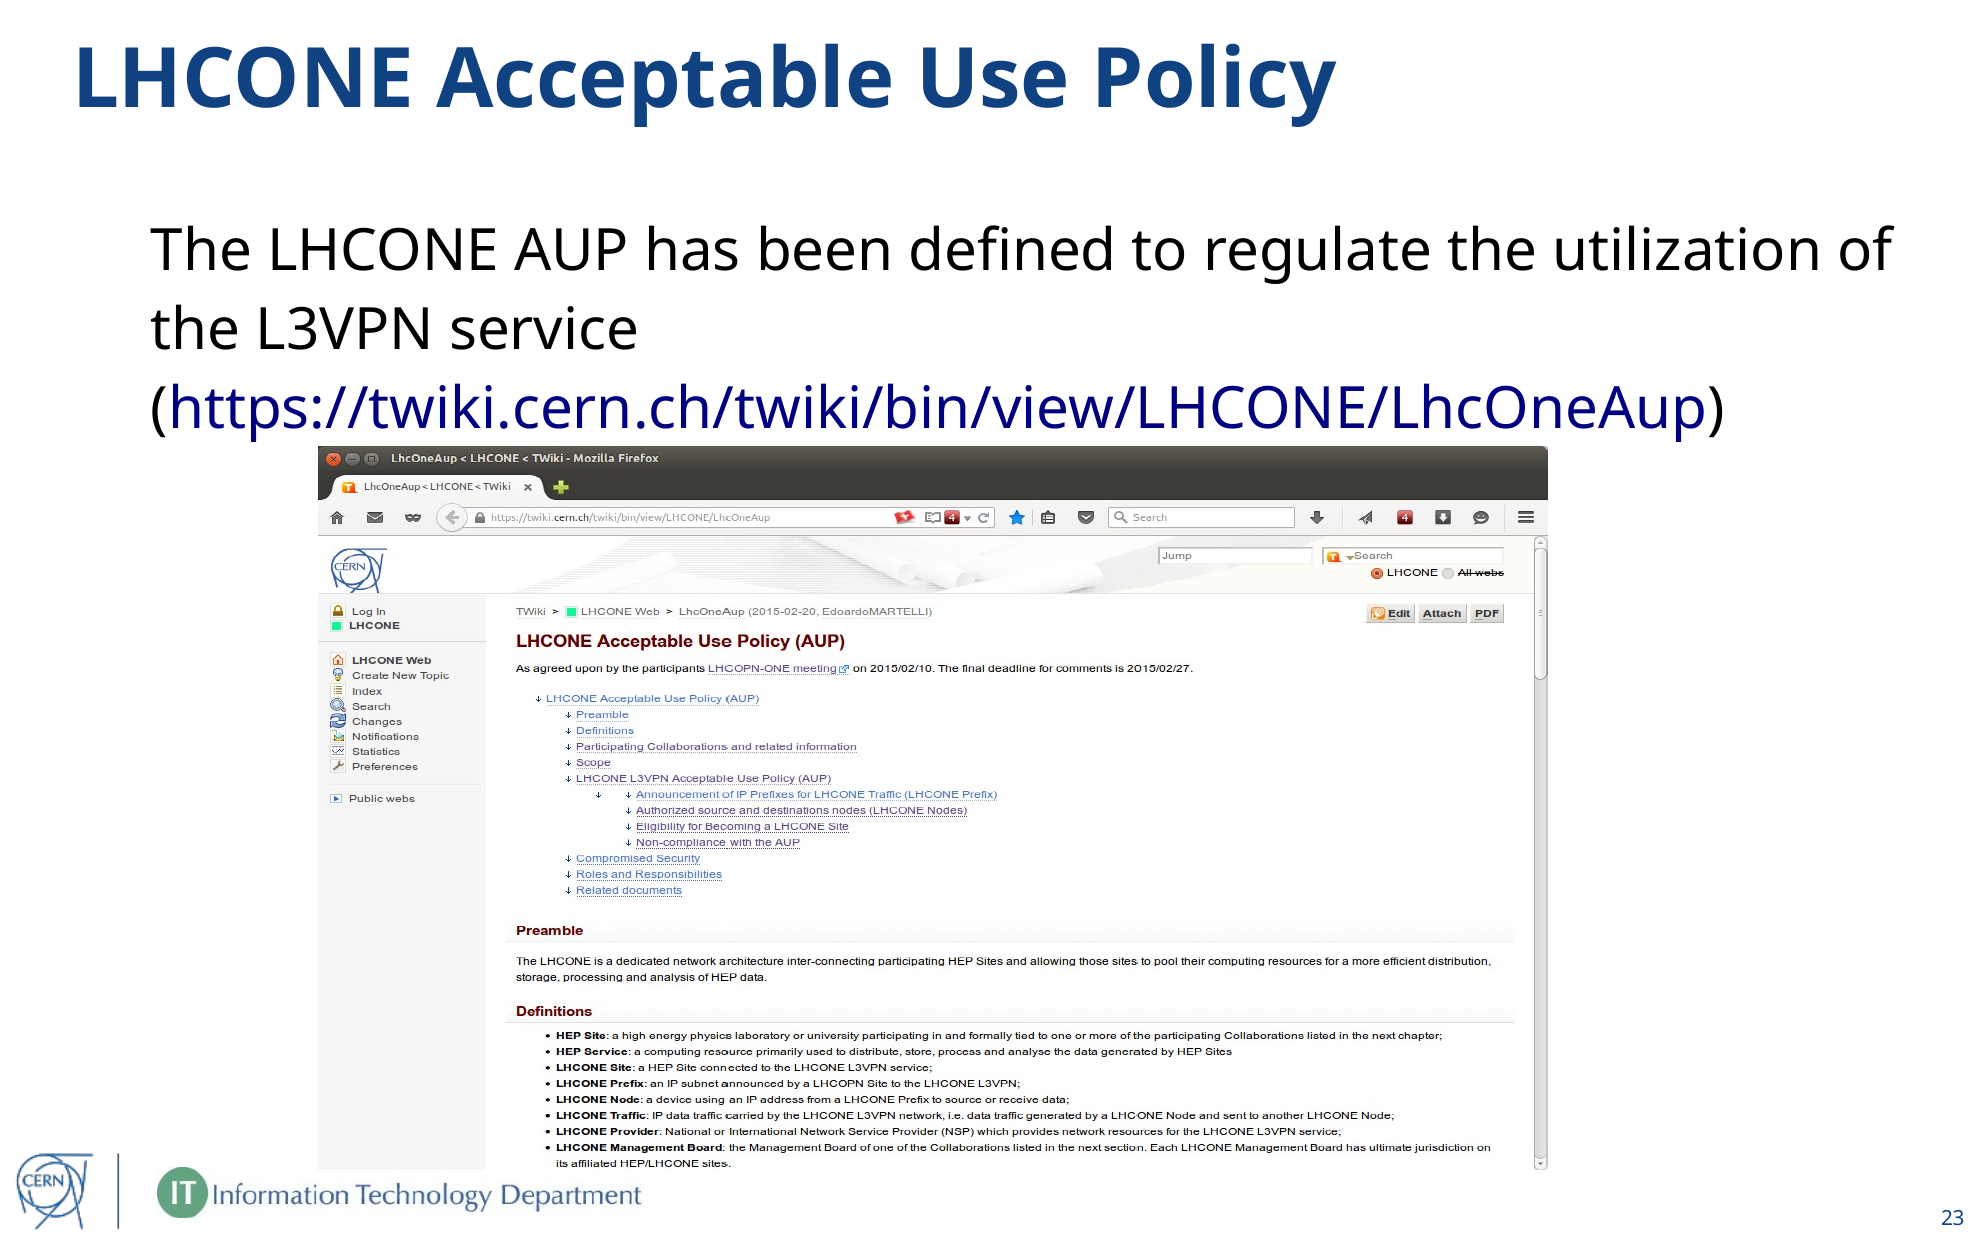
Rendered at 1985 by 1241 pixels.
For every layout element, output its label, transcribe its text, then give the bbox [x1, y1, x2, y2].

title LHCONE Acceptable Use Policy [72, 0, 1834, 166]
text_box The LHCONE AUP has been defined to regulate the utilization of the L3VPN service (https://twiki.cern.ch/twiki/bin/view/LHCONE/LhcOneAup) [135, 200, 1946, 1161]
picture [19, 1188, 64, 1207]
picture [38, 1207, 55, 1215]
picture [157, 446, 1548, 1218]
picture [51, 1200, 64, 1215]
picture [16, 1188, 64, 1236]
